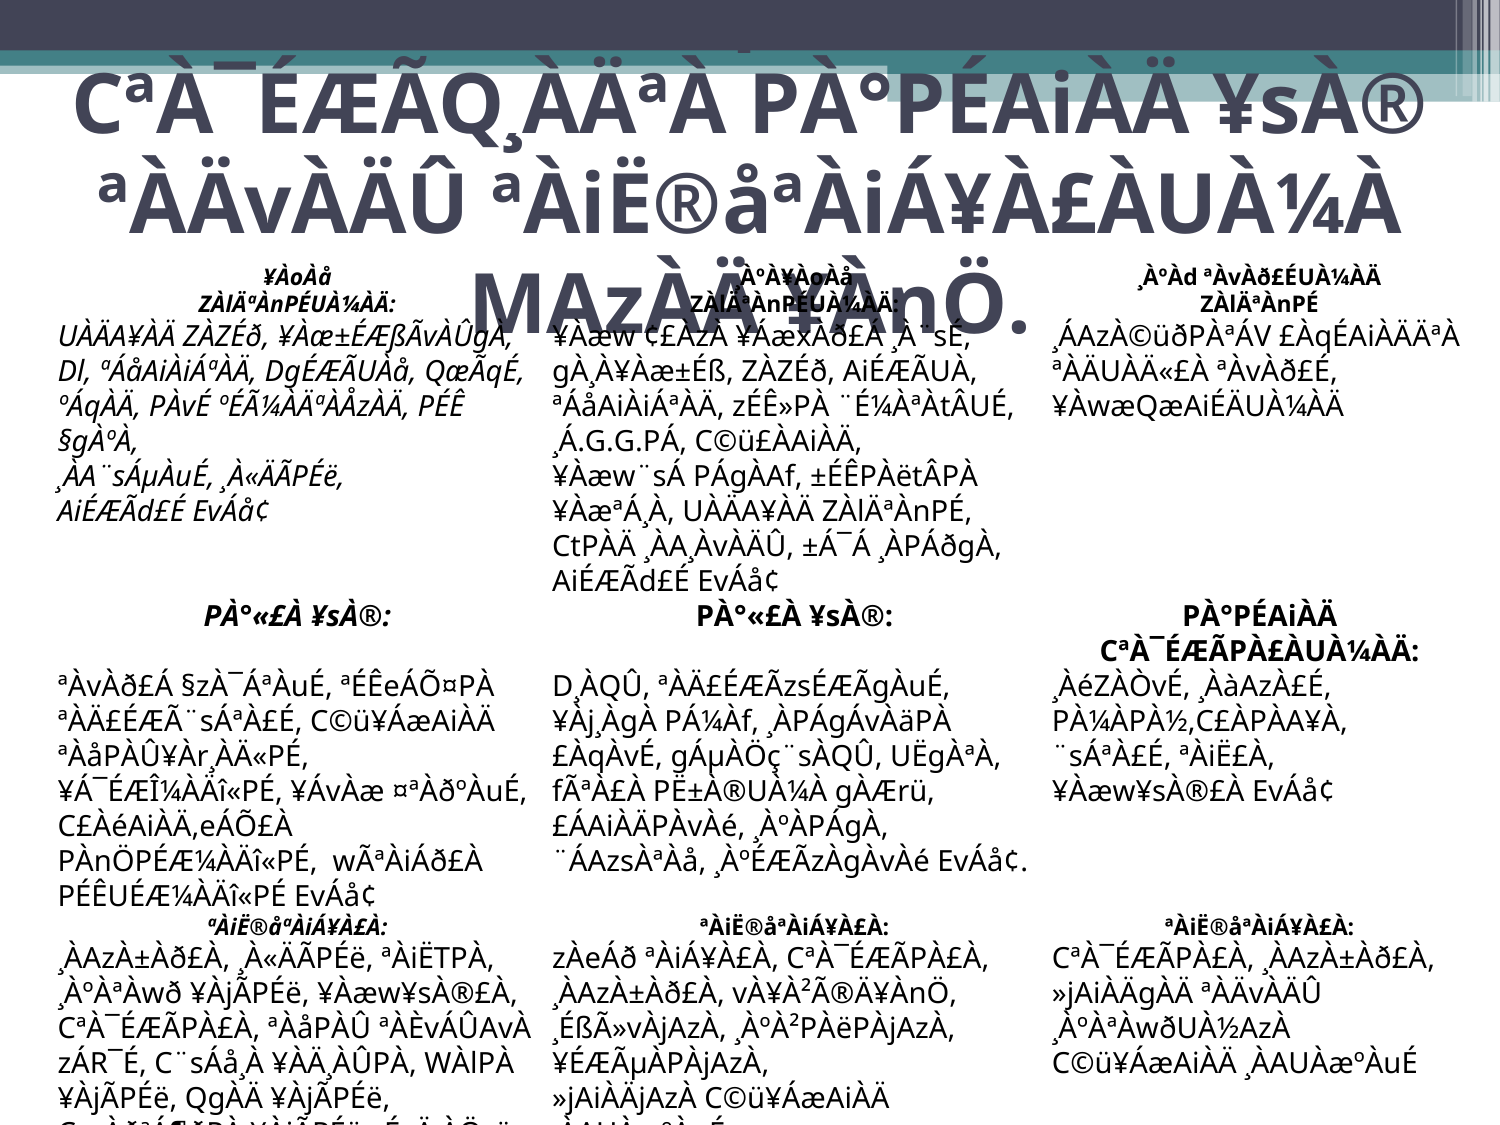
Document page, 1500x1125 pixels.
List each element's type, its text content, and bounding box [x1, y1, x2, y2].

table_header ¸ÀºÀd ªÀvÀð£ÉUÀ¼ÀÄ [1045, 262, 1475, 290]
table_cell D¸ÀQÛ, ªÀÄ£ÉÆÃzsÉÆÃgÀuÉ, ¥Àj¸ÀgÀ PÁ¼Àf, ¸ÀPÁgÁvÀäPÀ £ÀqÀvÉ, gÁµÀÖç¨sÀQÛ, UËgÀªÀ, fÃªÀ£À PË±À®UÀ¼À gÀÆrü, £ÁAiÀÄPÀvÀé, ¸ÀºÀPÁgÀ, ¨ÁAzsÀªÀå, ¸ÀºÉÆÃzÀgÀvÀé EvÁå¢. [545, 667, 1045, 912]
table_cell ªÀiË®åªÀiÁ¥À£À: [1045, 912, 1475, 940]
table_cell CªÀ¯ÉÆÃPÀ£À, ¸ÀAzÀ±Àð£À, »jAiÀÄgÀÄ ªÀÄvÀÄÛ ¸ÀºÀªÀwðUÀ½AzÀ C©ü¥ÁæAiÀÄ ¸ÀAUÀæºÀuÉ [1045, 940, 1475, 1125]
table_cell ZÀlÄªÀnPÉ [1045, 290, 1475, 318]
table_cell ªÀiË®åªÀiÁ¥À£À: [545, 912, 1045, 940]
title ¹.¹.EUÉ M¼À¥ÀqÀÄªÀ PÉëÃvÀæ, CªÀ¯ÉÆÃQ¸ÀÄªÀ PÀ°PÉAiÀÄ ¥sÀ® ªÀÄvÀÄÛ ªÀiË®åªÀiÁ¥À£ÀUÀ¼À MAzÀÄ ¥ÀnÖ. [0, 0, 1500, 308]
table_cell PÀ°PÉAiÀÄ CªÀ¯ÉÆÃPÀ£ÀUÀ¼ÀÄ: [1045, 597, 1475, 667]
table_cell PÀ°«£À ¥sÀ®: [545, 597, 1045, 667]
table_cell ZÀlÄªÀnPÉUÀ¼ÀÄ: [545, 290, 1045, 318]
table_cell ªÀvÀð£Á §zÀ¯ÁªÀuÉ, ªÉÊeÁÕ¤PÀ ªÀÄ£ÉÆÃ¨sÁªÀ£É, C©ü¥ÁæAiÀÄ ªÀåPÀÛ¥Àr¸ÀÄ«PÉ, ¥Á¯ÉÆÎ¼ÀÄî«PÉ, ¥ÁvÀæ ¤ªÀðºÀuÉ, C£ÀéAiÀÄ,eÁÕ£À PÀnÖPÉÆ¼ÀÄî«PÉ, wÃªÀiÁð£À PÉÊUÉÆ¼ÀÄî«PÉ EvÁå¢ [50, 667, 545, 912]
table_header ¥ÀoÀå [50, 262, 545, 290]
table_cell UÀÄA¥ÀÄ ZÀZÉð, ¥Àæ±ÉÆßÃvÀÛgÀ, Dl, ªÁåAiÀiÁªÀÄ, DgÉÆÃUÀå, QæÃqÉ, ºÁqÀÄ, PÀvÉ ºÉÃ¼ÀÄªÀÅzÀÄ, PÉÊ §gÀºÀ, ¸ÀA¨sÁµÀuÉ, ¸À«ÄÃPÉë, AiÉÆÃd£É EvÁå¢ [50, 318, 545, 597]
table_cell ZÀlÄªÀnPÉUÀ¼ÀÄ: [50, 290, 545, 318]
table_cell ¸ÀéZÀÒvÉ, ¸ÀàAzÀ£É, PÀ¼ÀPÀ½,C£ÀPÀA¥À, ¨sÁªÀ£É, ªÀiË£À, ¥Àæw¥sÀ®£À EvÁå¢ [1045, 667, 1475, 912]
table_cell ¸ÁAzÀ©üðPÀªÁV £ÀqÉAiÀÄÄªÀ ªÀÄUÀÄ«£À ªÀvÀð£É, ¥ÀwæQæAiÉÄUÀ¼ÀÄ [1045, 318, 1475, 597]
table_cell PÀ°«£À ¥sÀ®: [50, 597, 545, 667]
table_cell ¥Àæw ¢£ÀzÀ ¥ÁæxÀð£Á ¸À¨sÉ, gÀ¸À¥Àæ±Éß, ZÀZÉð, AiÉÆÃUÀ, ªÁåAiÀiÁªÀÄ, zÉÊ»PÀ ¨É¼ÀªÀtÂUÉ, ¸Á.G.G.PÁ, C©ü£ÀAiÀÄ, ¥Àæw¨sÁ PÁgÀAf, ±ÉÊPÀëtÂPÀ ¥ÀæªÁ¸À, UÀÄA¥ÀÄ ZÀlÄªÀnPÉ, CtPÀÄ ¸ÀA¸ÀvÀÄÛ, ±Á¯Á ¸ÀPÁðgÀ, AiÉÆÃd£É EvÁå¢ [545, 318, 1045, 597]
table_cell ªÀiË®åªÀiÁ¥À£À: [50, 912, 545, 940]
table_cell zÀeÁð ªÀiÁ¥À£À, CªÀ¯ÉÆÃPÀ£À, ¸ÀAzÀ±Àð£À, vÀ¥À²Ã®Ä¥ÀnÖ, ¸ÉßÃ»vÀjAzÀ, ¸ÀºÀ²PÀëPÀjAzÀ, ¥ÉÆÃµÀPÀjAzÀ, »jAiÀÄjAzÀ C©ü¥ÁæAiÀÄ ¸ÀAUÀæºÀuÉ [545, 940, 1045, 1125]
table_header ¸ÀºÀ¥ÀoÀå [545, 262, 1045, 290]
table_cell ¸ÀAzÀ±Àð£À, ¸À«ÄÃPÉë, ªÀiËTPÀ, ¸ÀºÀªÀwð ¥ÀjÃPÉë, ¥Àæw¥sÀ®£À, CªÀ¯ÉÆÃPÀ£À, ªÀåPÀÛ ªÀÈvÁÛAvÀ zÁR¯É, C¨sÁå¸À ¥ÀÄ¸ÀÛPÀ, WÀlPÀ ¥ÀjÃPÉë, QgÀÄ ¥ÀjÃPÉë, CzsÀðªÁ¶ðPÀ ¥ÀjÃPÉë, ¸É«Ä¸ÀÖgï, ªÁ¶ðPÀ ¥ÀjÃPÉë [50, 940, 545, 1125]
